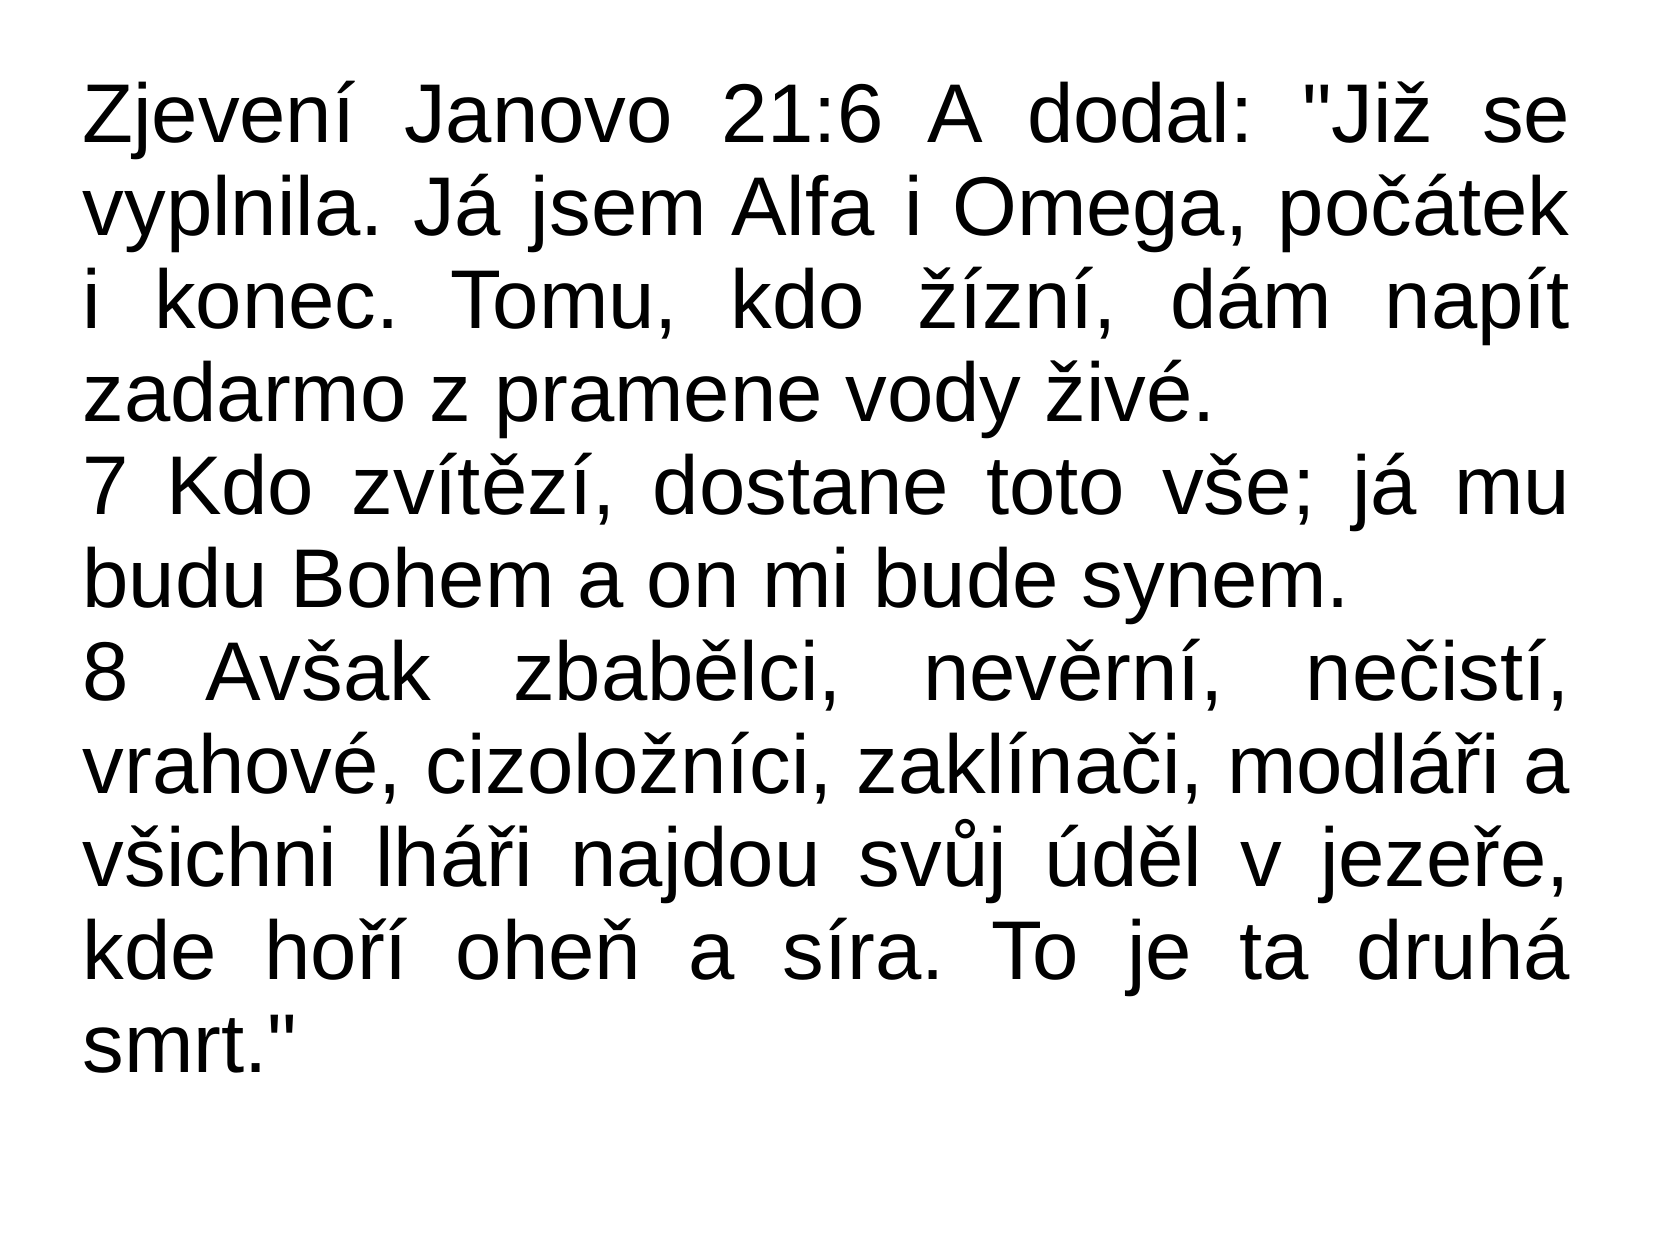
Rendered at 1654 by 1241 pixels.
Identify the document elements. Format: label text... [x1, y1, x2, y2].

subtitle Zjevení Janovo 21:6 A dodal: "Již se vyplnila. Já jsem Alfa i Omega, počátek i konec. Tomu, kdo žízní, dám napít zadarmo z pramene vody živé. 7 Kdo zvítězí, dostane toto vše; já mu budu Bohem a on mi bude synem. 8 Avšak zbabělci, nevěrní, nečistí, vrahové, cizoložníci, zaklínači, modláři a všichni lháři najdou svůj úděl v jezeře, kde hoří oheň a síra. To je ta druhá smrt." [82, 49, 1571, 1109]
